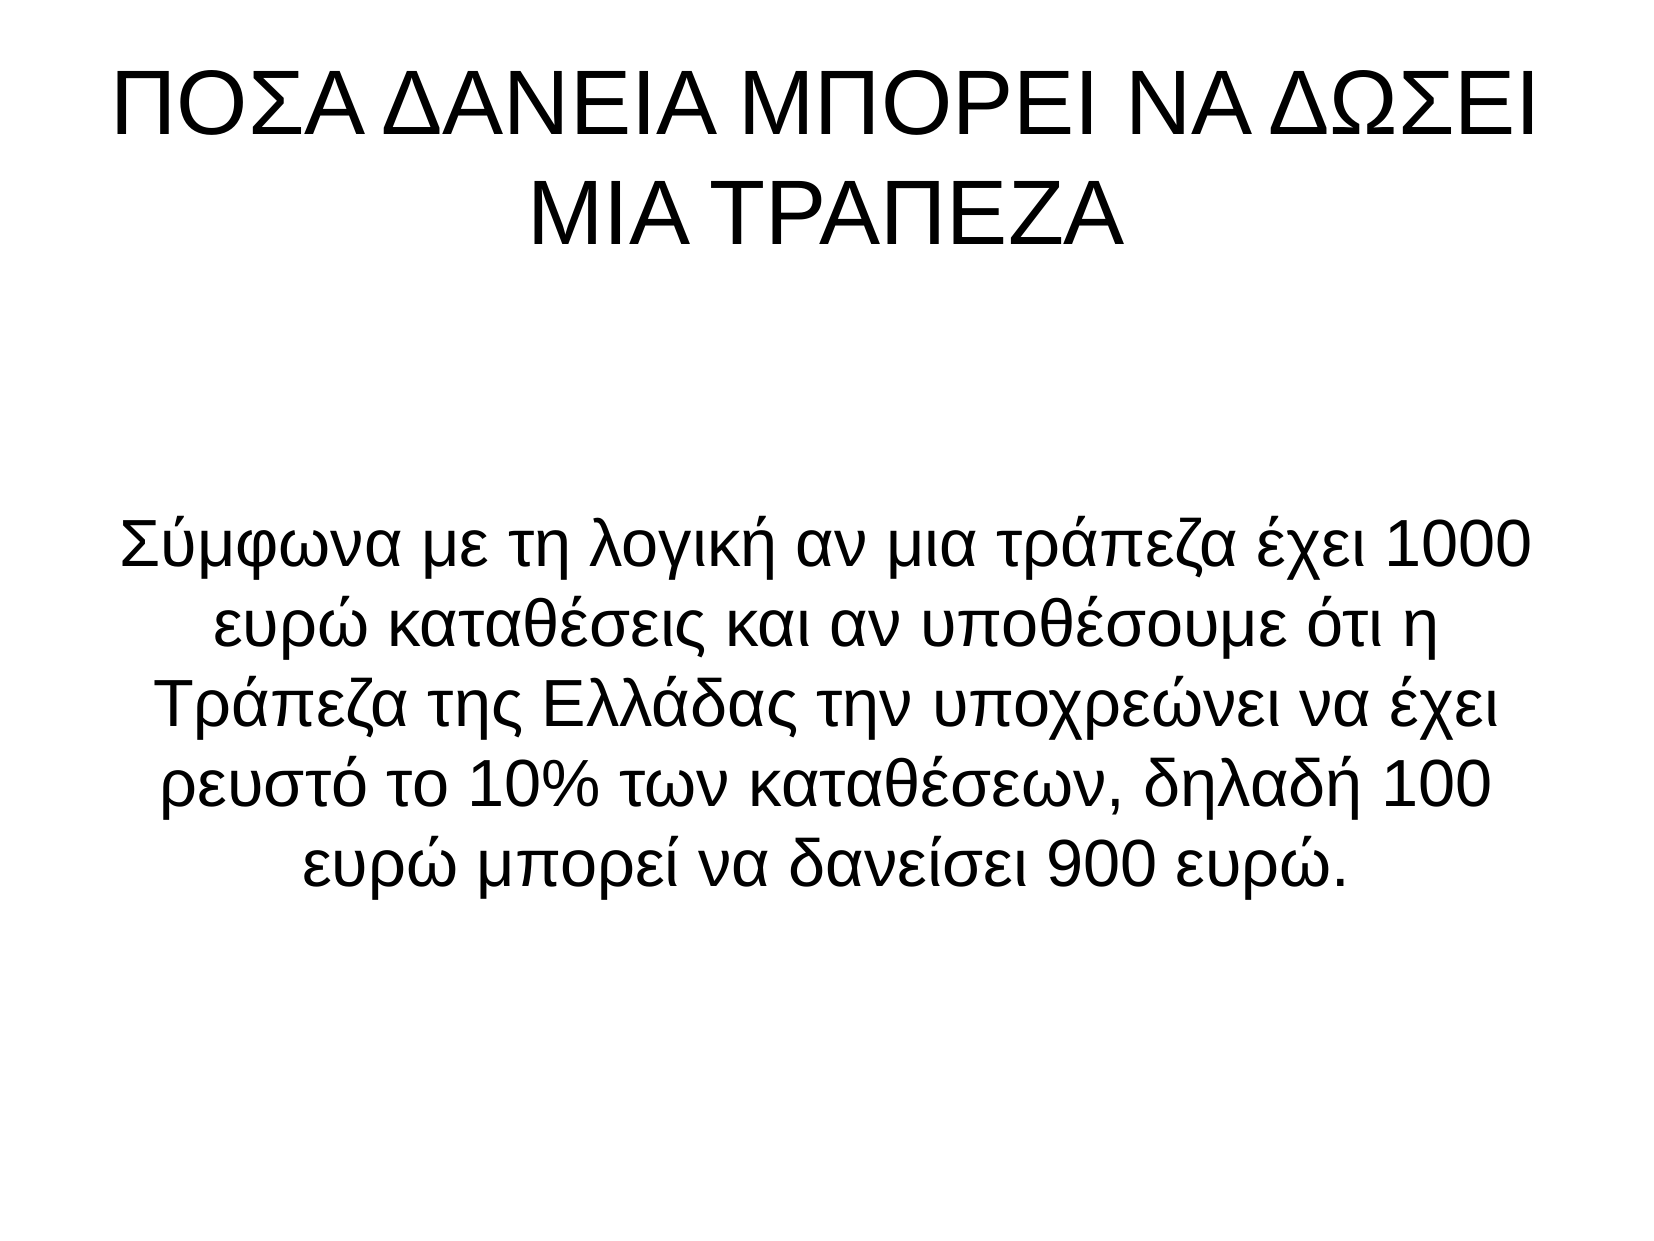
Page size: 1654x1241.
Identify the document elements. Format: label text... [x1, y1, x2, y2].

subtitle Σύμφωνα με τη λογική αν μια τράπεζα έχει 1000 ευρώ καταθέσεις και αν υποθέσουμε ότι η Τράπεζα της Ελλάδας την υποχρεώνει να έχει ρευστό το 10% των καταθέσεων, δηλαδή 100 ευρώ μπορεί να δανείσει 900 ευρώ. [82, 297, 1571, 1102]
title ΠΟΣΑ ΔΑΝΕΙΑ ΜΠΟΡΕΙ ΝΑ ΔΩΣΕΙ ΜΙΑ ΤΡΑΠΕΖΑ [82, 49, 1571, 257]
